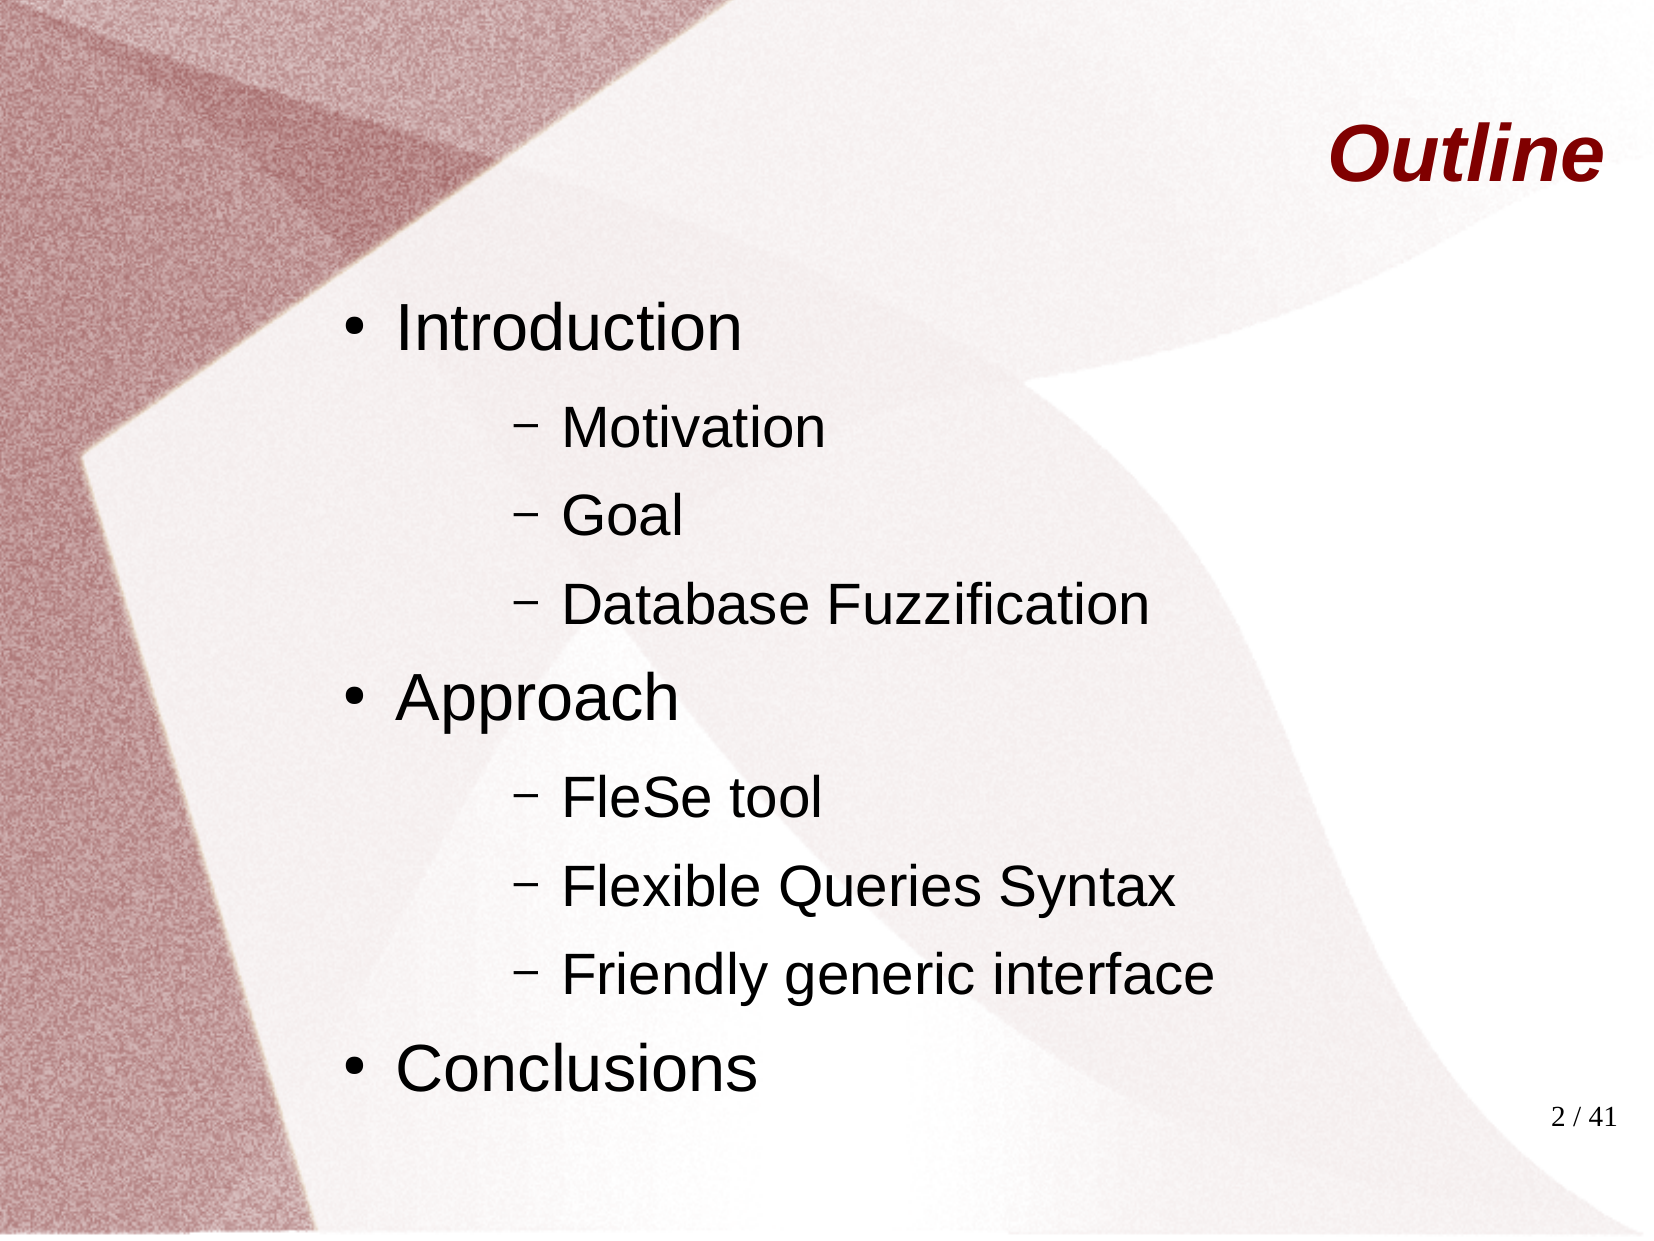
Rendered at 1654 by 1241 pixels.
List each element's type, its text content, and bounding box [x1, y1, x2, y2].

list Introduction Motivation Goal Database Fuzzification Approach FleSe tool Flexible Queries Syntax Friendly generic interface Conclusions [324, 290, 1601, 1106]
picture [0, 0, 1654, 1241]
title Outline [596, 49, 1607, 257]
